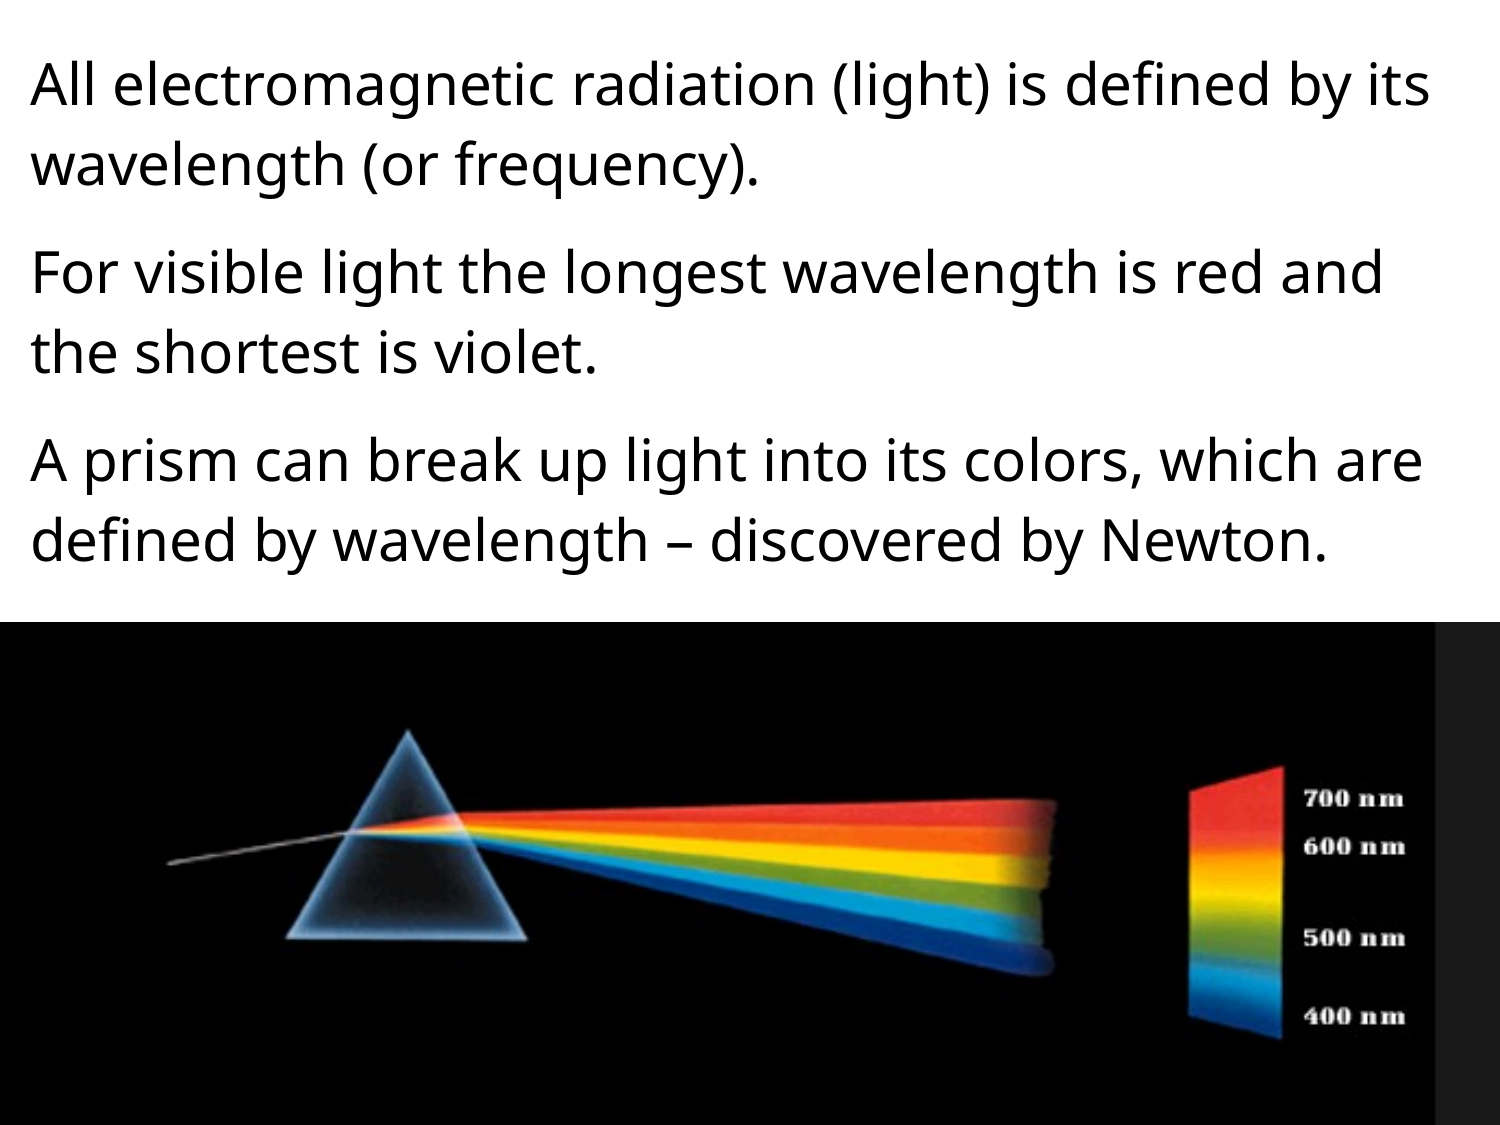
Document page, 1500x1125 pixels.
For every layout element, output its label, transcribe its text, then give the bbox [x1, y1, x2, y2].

picture [0, 622, 1500, 1125]
list All electromagnetic radiation (light) is defined by its wavelength (or frequency). For visible light the longest wavelength is red and the shortest is violet. A prism can break up light into its colors, which are defined by wavelength – discovered by Newton. [30, 43, 1471, 622]
